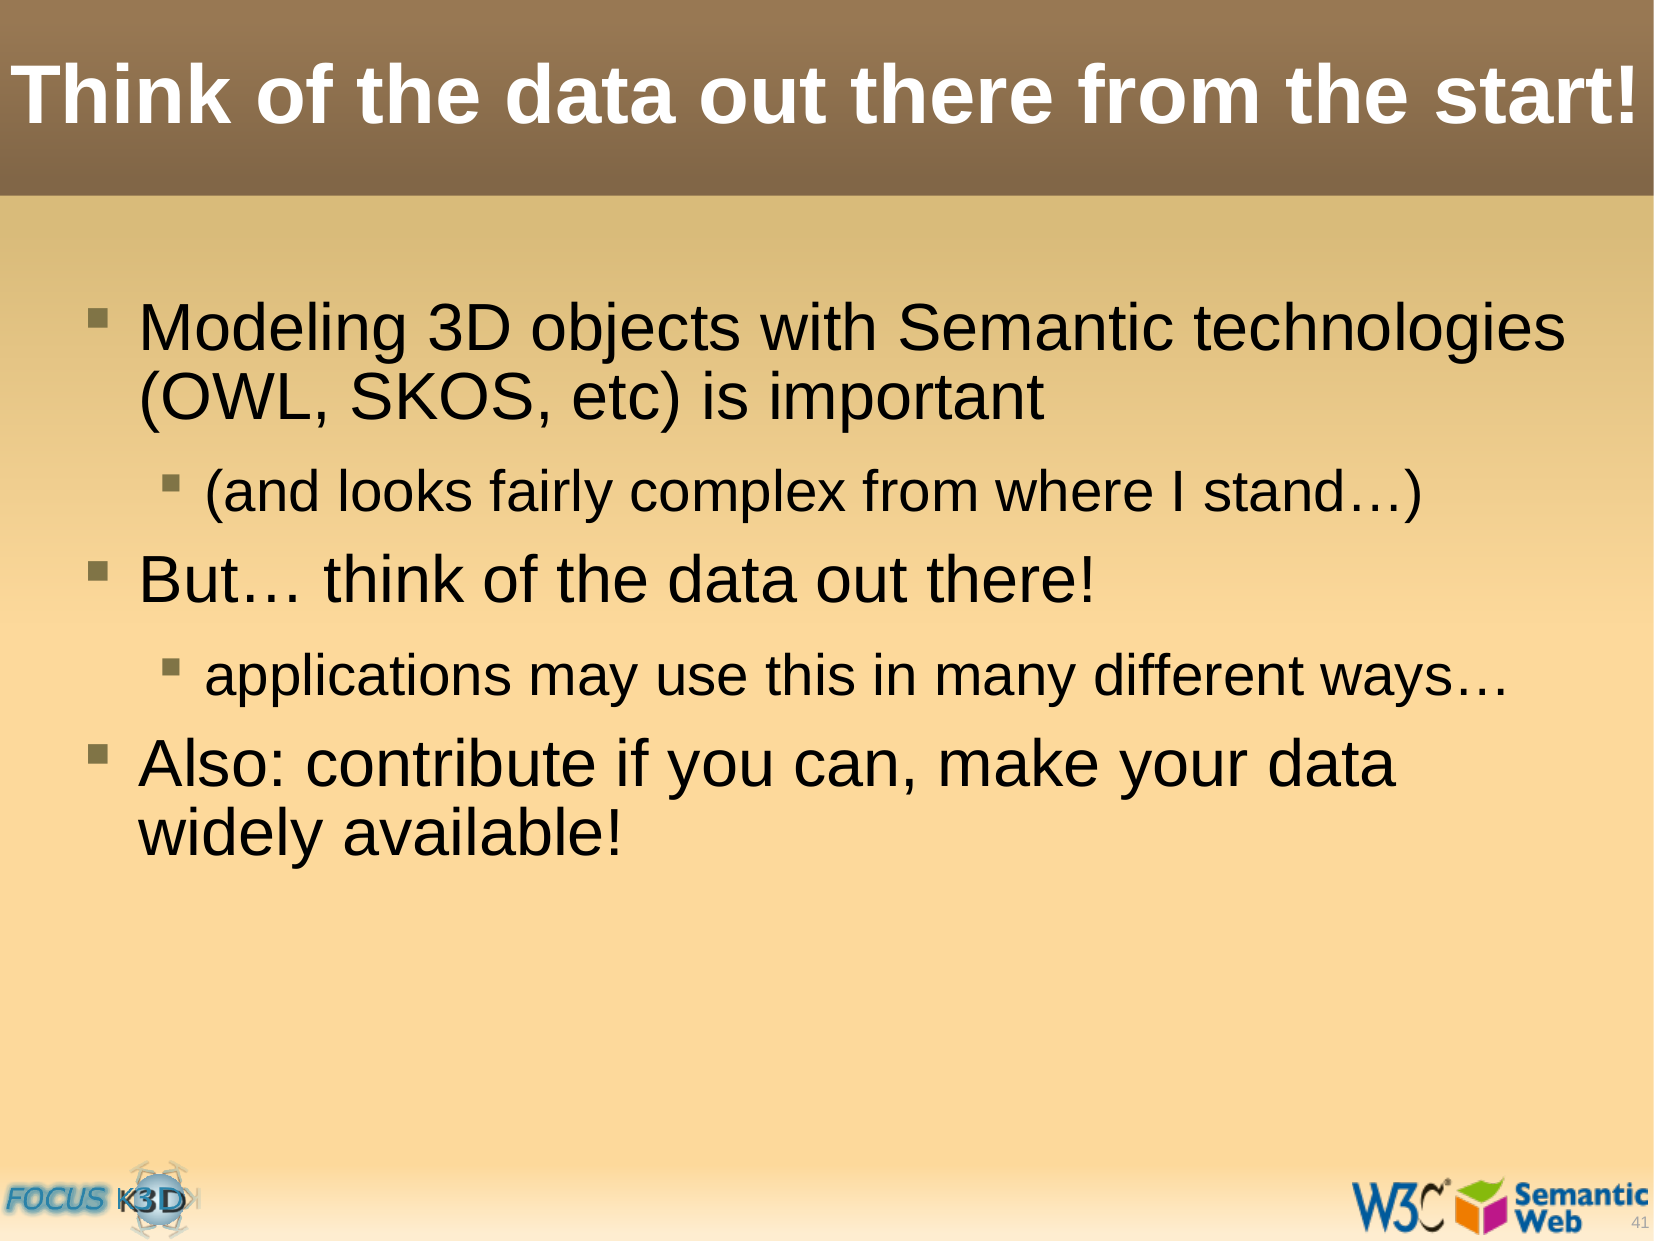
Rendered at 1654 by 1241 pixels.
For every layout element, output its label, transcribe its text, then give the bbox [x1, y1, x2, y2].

list Modeling 3D objects with Semantic technologies (OWL, SKOS, etc) is important (and looks fairly complex from where I stand…) But… think of the data out there! applications may use this in many different ways… Also: contribute if you can, make your data widely available! [82, 290, 1571, 1109]
picture [0, 196, 1654, 1241]
title Think of the data out there from the start! [0, 0, 1654, 196]
